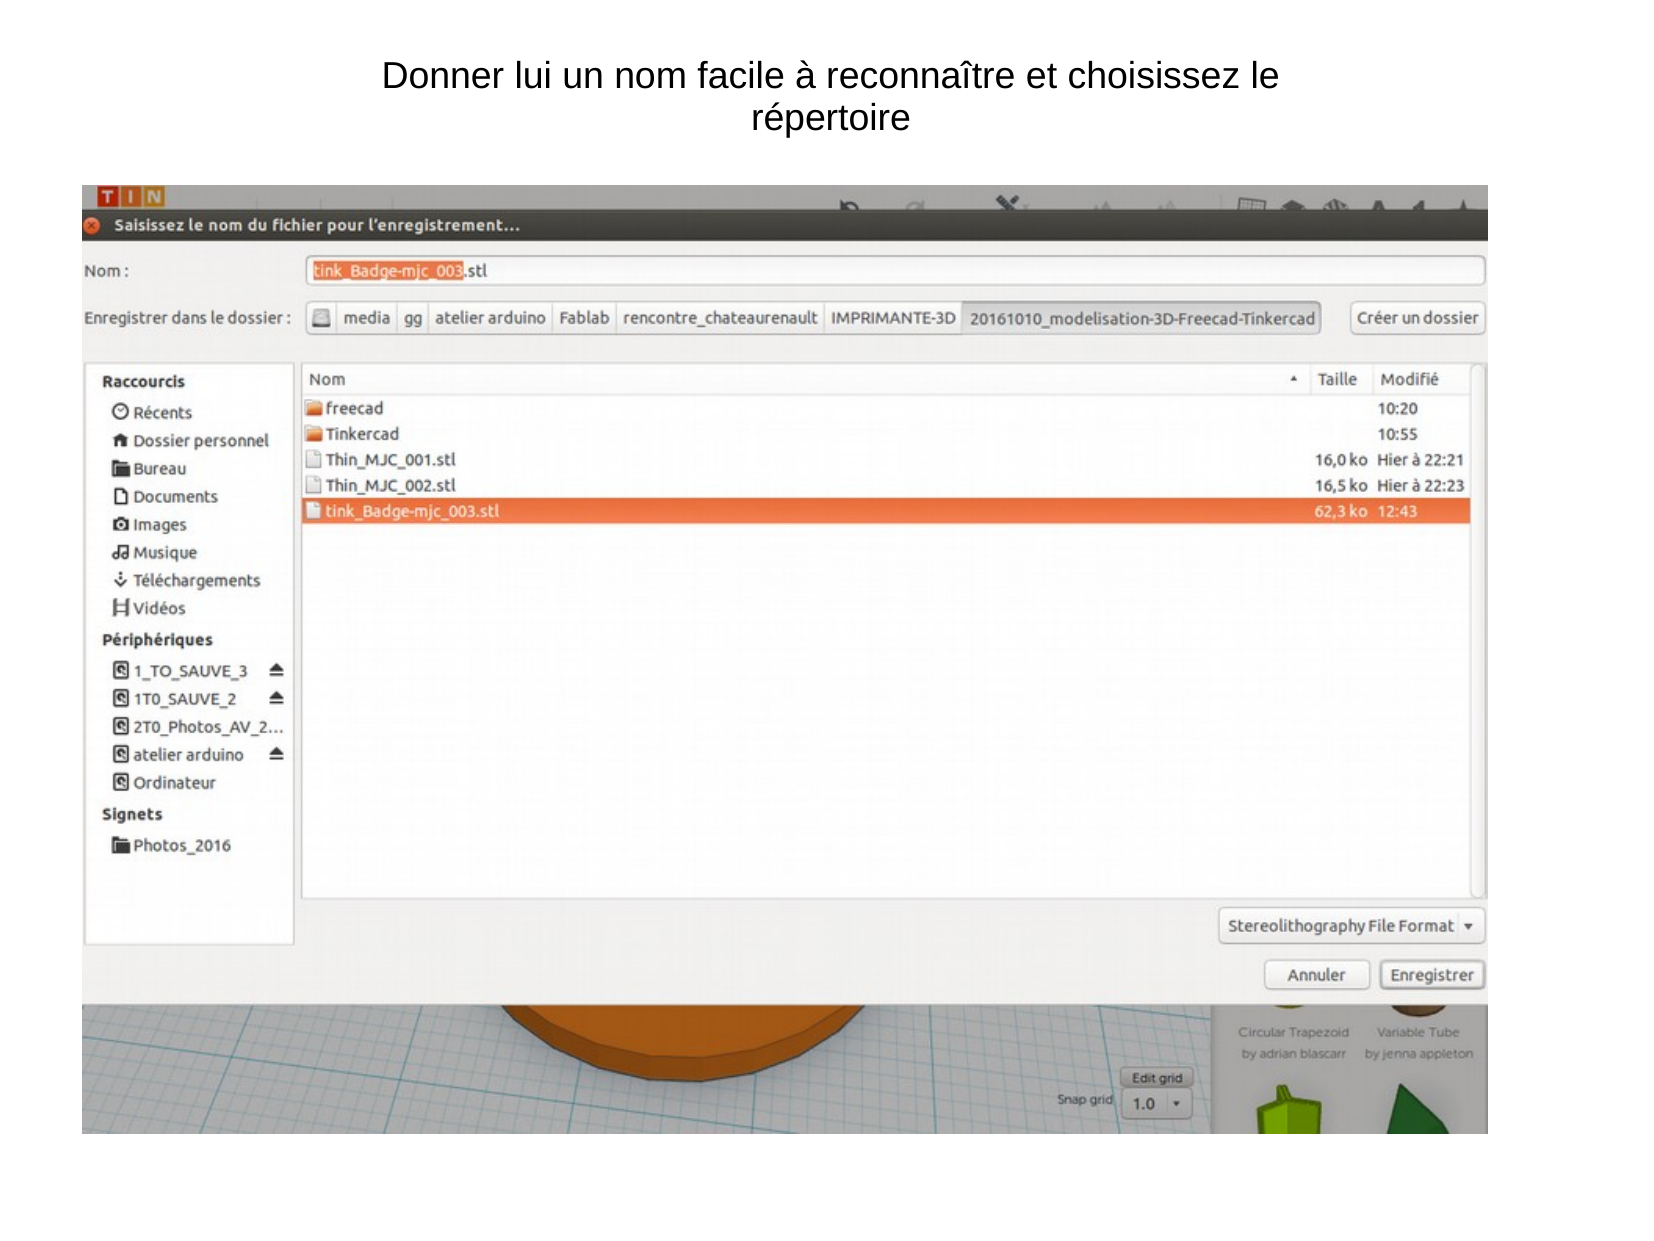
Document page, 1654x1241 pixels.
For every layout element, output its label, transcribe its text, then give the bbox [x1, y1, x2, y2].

text_box Donner lui un nom facile à reconnaître et choisissez le répertoire [315, 47, 1347, 147]
picture [82, 185, 1488, 1134]
